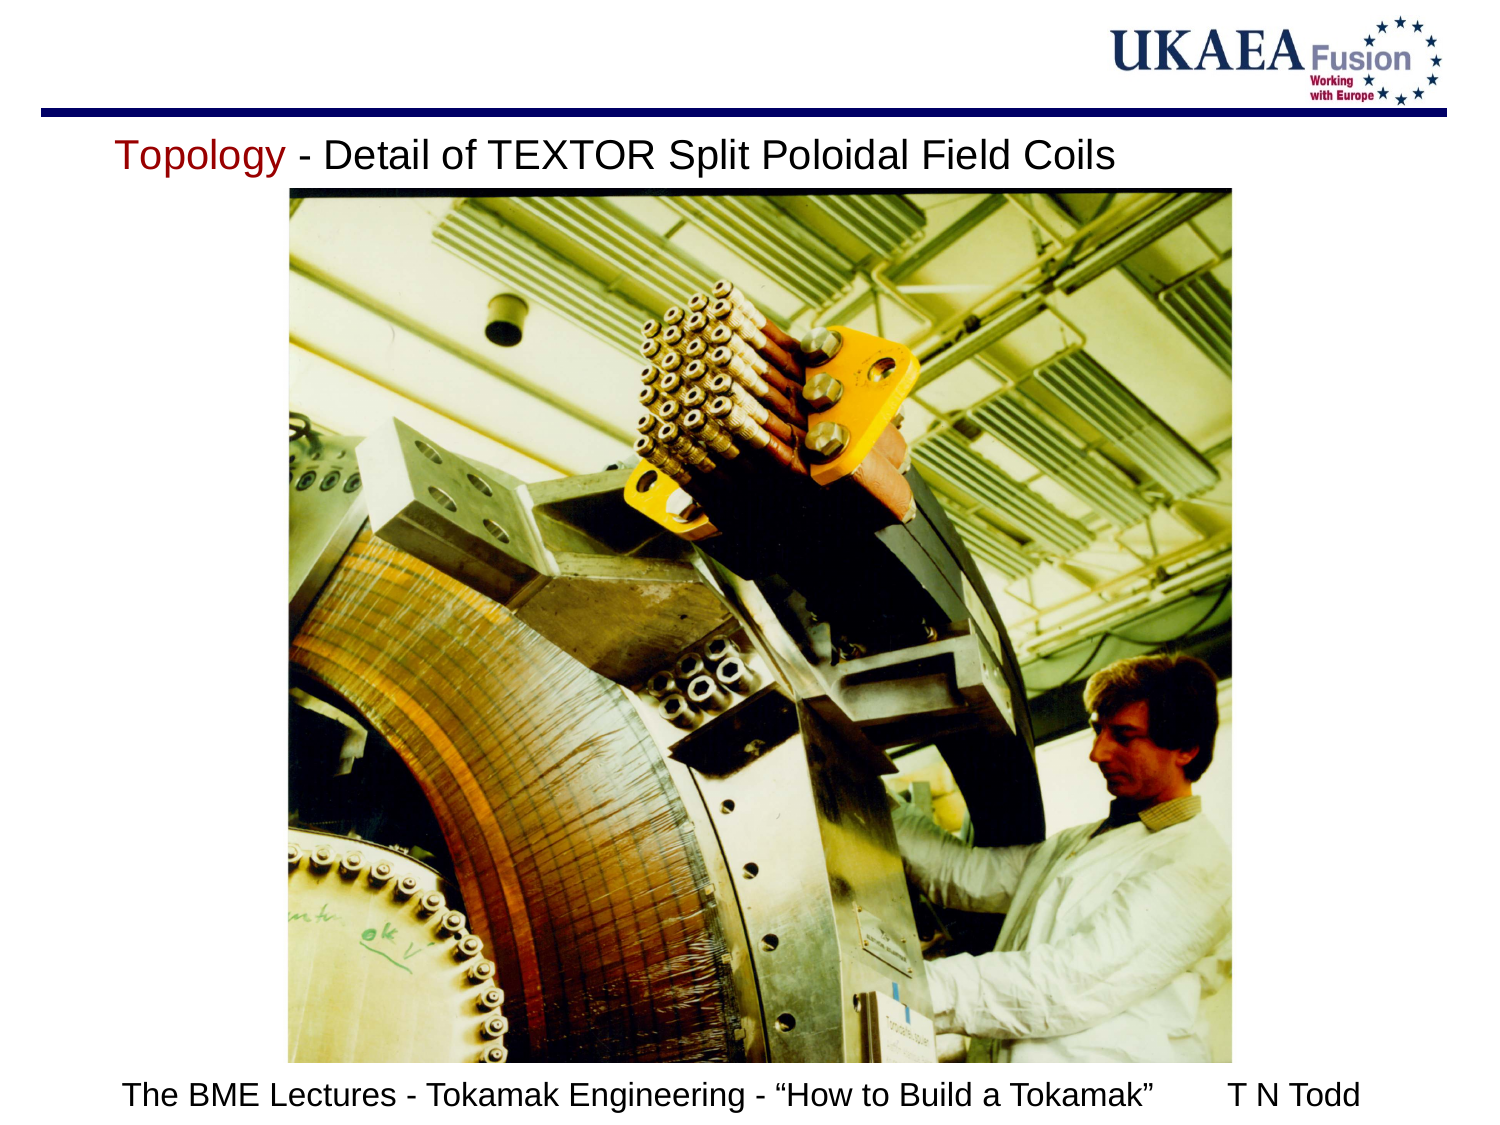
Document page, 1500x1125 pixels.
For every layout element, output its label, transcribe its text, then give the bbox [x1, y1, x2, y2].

picture [1107, 15, 1443, 106]
picture [283, 188, 1237, 1063]
text_box Topology - Detail of TEXTOR Split Poloidal Field Coils [83, 120, 1148, 186]
